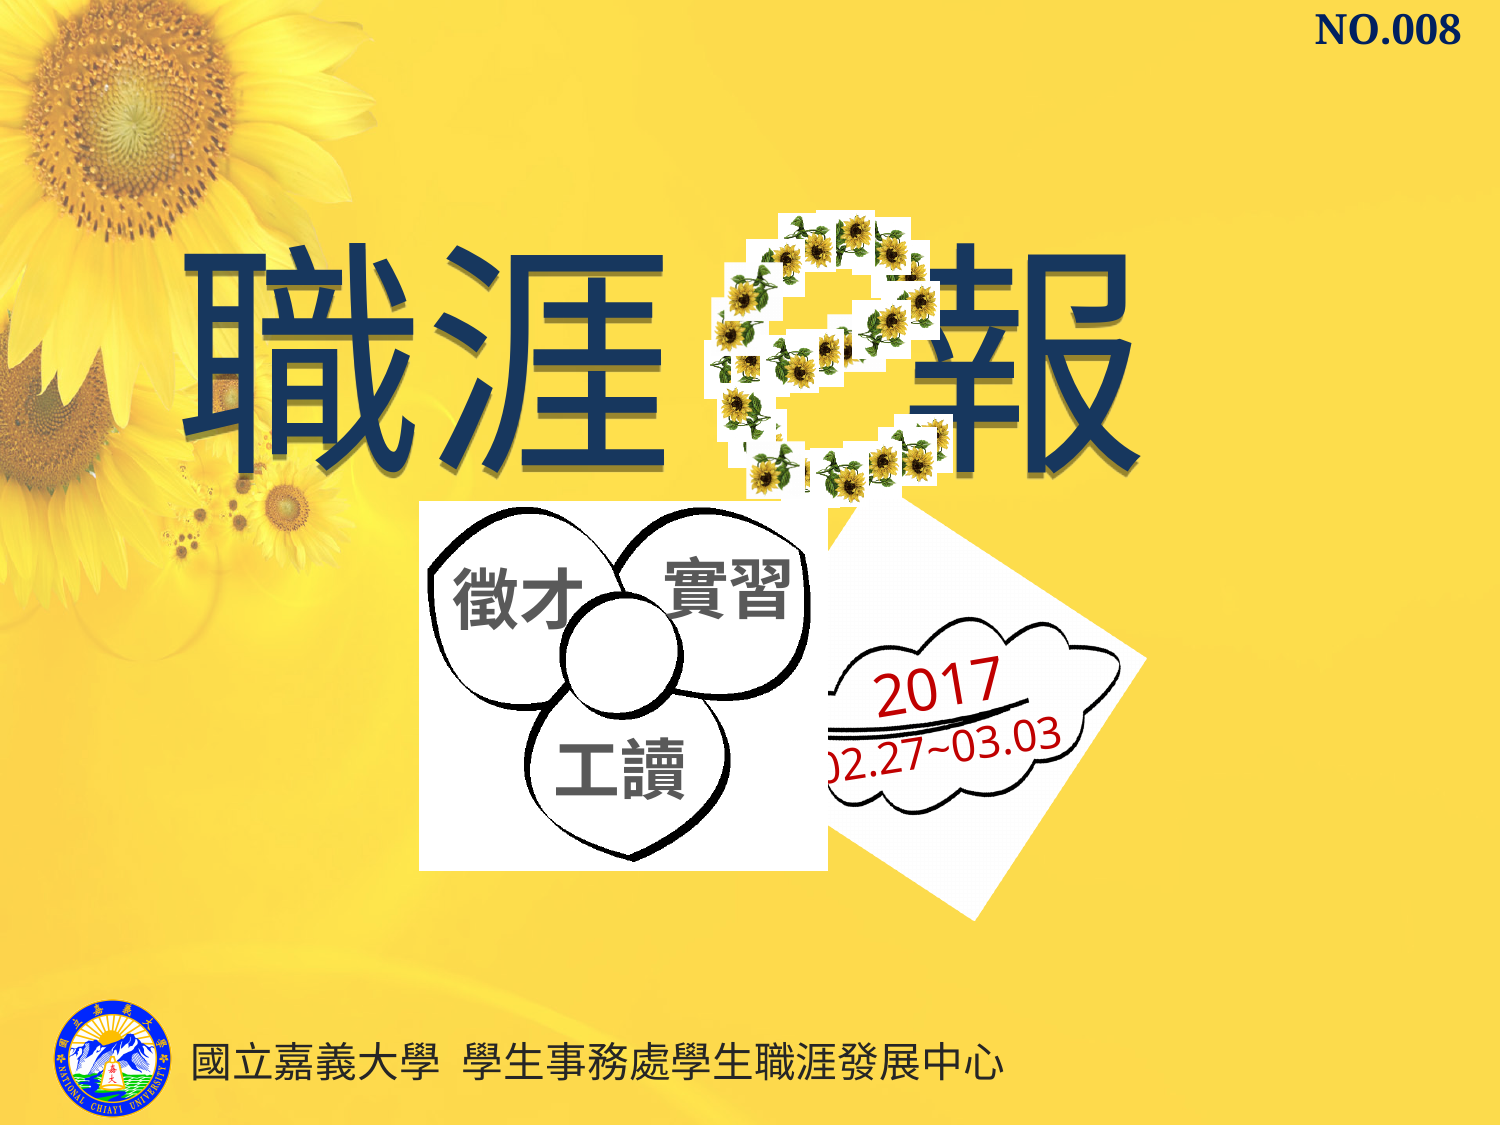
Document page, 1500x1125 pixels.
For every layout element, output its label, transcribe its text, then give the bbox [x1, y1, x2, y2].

text_box 職涯 報 [159, 196, 1400, 515]
text_box 徵才 [437, 550, 608, 649]
text_box 工讀 [538, 720, 704, 817]
text_box NO.008 [1299, 0, 1500, 61]
text_box 02.27~03.03 [828, 726, 874, 804]
text_box 02.27~03.03 [1028, 684, 1135, 770]
picture [53, 999, 172, 1118]
text_box 國立嘉義大學 學生事務處學生職涯發展中心 [175, 1028, 1020, 1094]
text_box 職涯 報 [828, 507, 856, 515]
text_box 2017 [850, 628, 1040, 801]
text_box 職涯 報 [769, 269, 881, 335]
text_box 實習 [647, 538, 817, 637]
picture [419, 211, 1147, 921]
